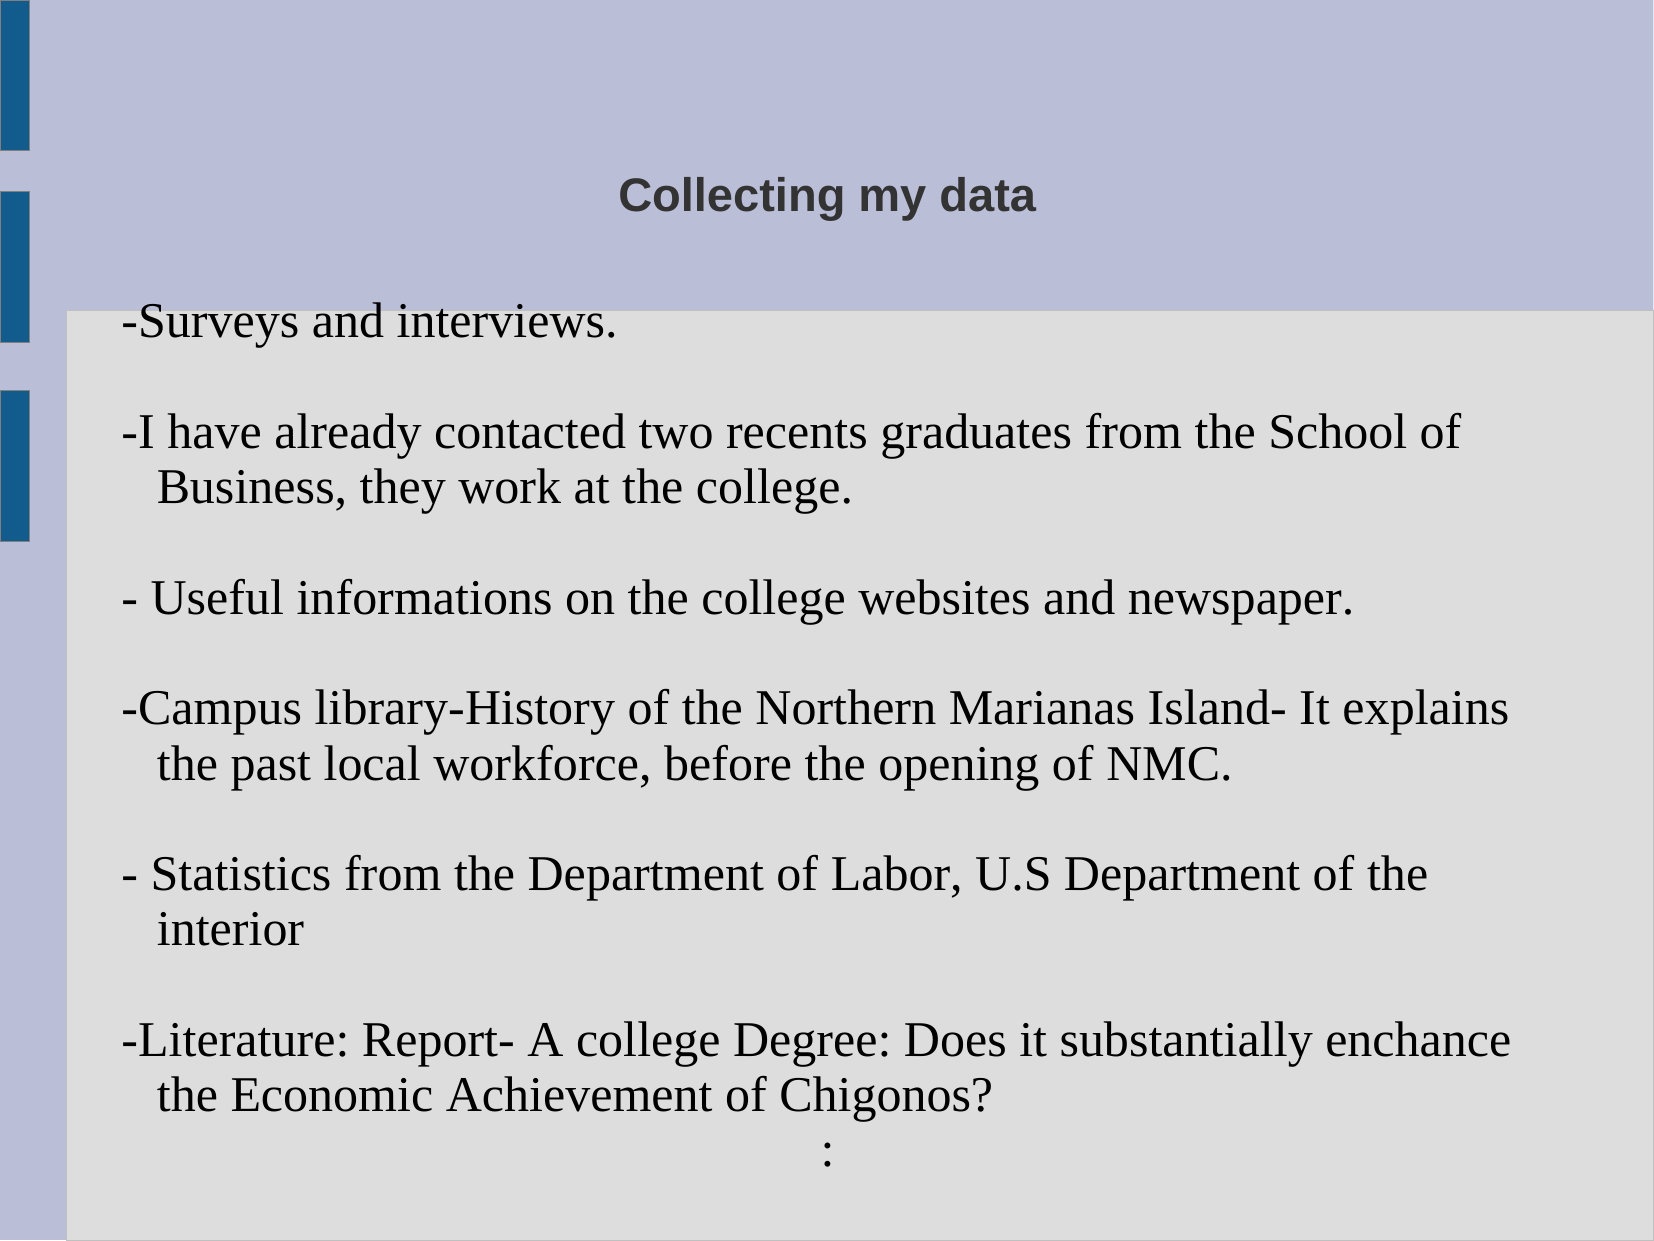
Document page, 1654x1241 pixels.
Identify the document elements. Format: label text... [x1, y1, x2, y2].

title Collecting my data [121, 91, 1534, 285]
subtitle -Surveys and interviews. -I have already contacted two recents graduates from the School of Business, they work at the college. - Useful informations on the college websites and newspaper. -Campus library-History of the Northern Marianas Island- It explains the past local workforce, before the opening of NMC. - Statistics from the Department of Labor, U.S Department of the interior -Literature: Report- A college Degree: Does it substantially enchance the Economic Achievement of Chigonos? : [121, 285, 1534, 1186]
